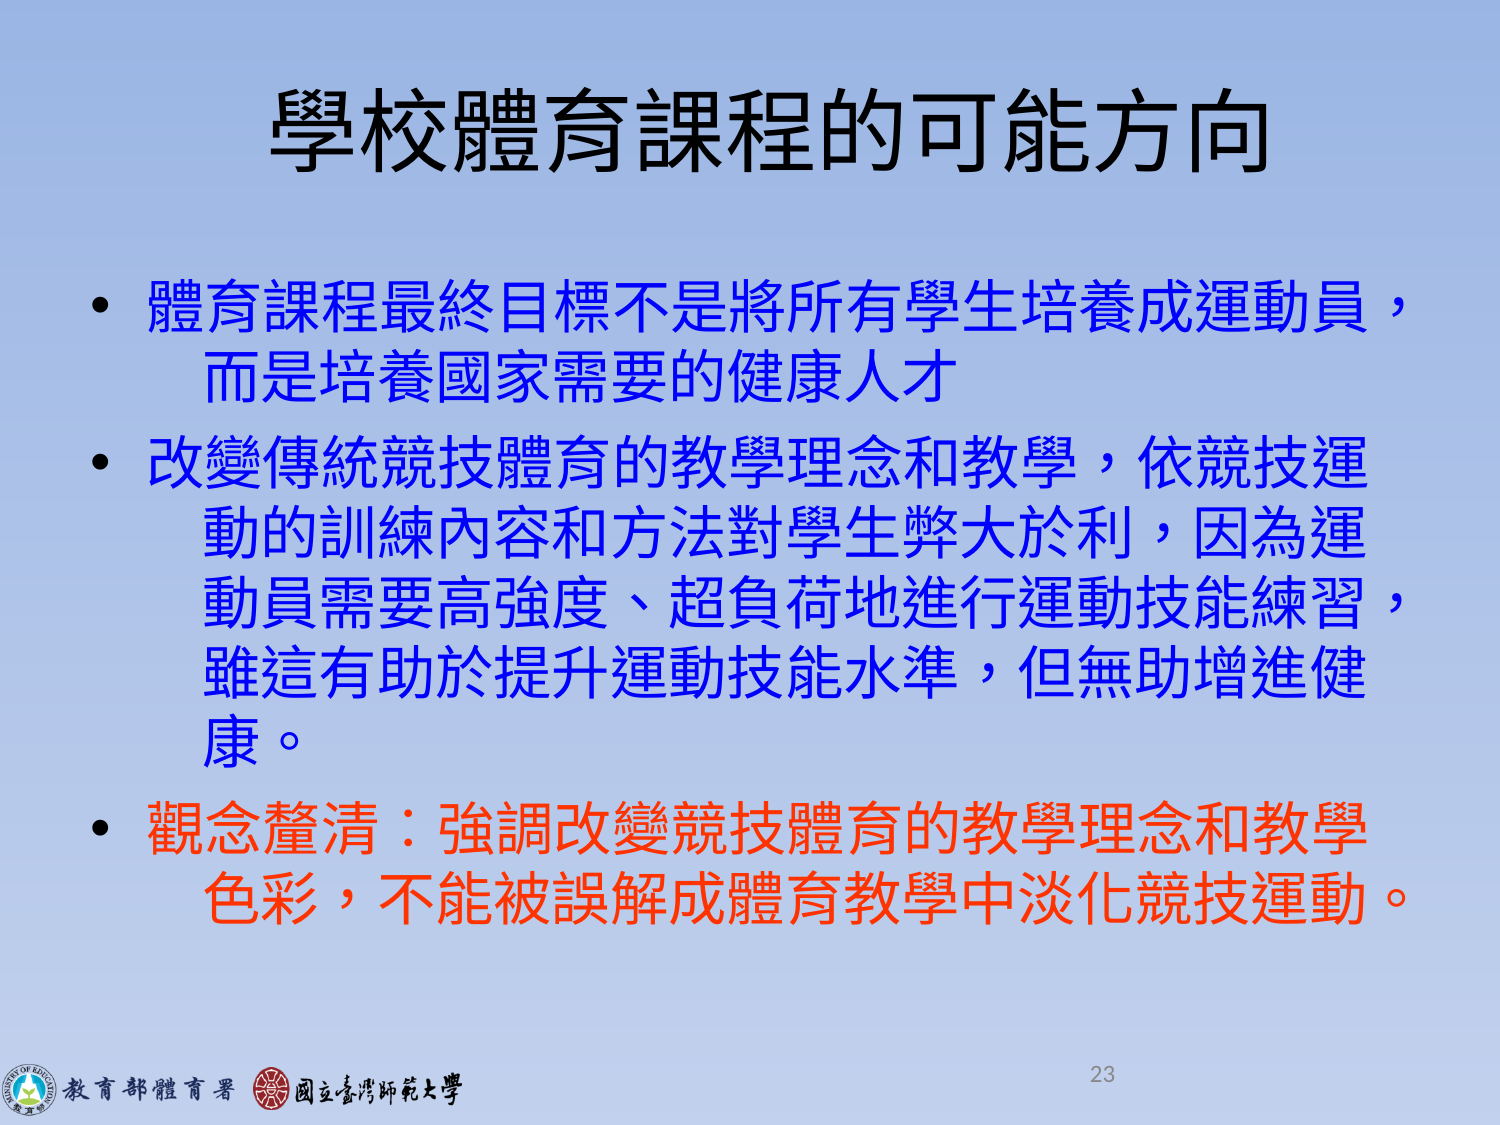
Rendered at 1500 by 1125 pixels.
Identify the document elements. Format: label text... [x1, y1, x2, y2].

list 體育課程最終目標不是將所有學生培養成運動員，而是培養國家需要的健康人才 改變傳統競技體育的教學理念和教學，依競技運動的訓練內容和方法對學生弊大於利，因為運動員需要高強度、超負荷地進行運動技能練習，雖這有助於提升運動技能水準，但無助增進健康。 觀念釐清︰強調改變競技體育的教學理念和教學色彩，不能被誤解成體育教學中淡化競技運動。 [75, 262, 1426, 1005]
title 學校體育課程的可能方向 [142, 66, 1400, 192]
text_box [1074, 1042, 1426, 1103]
